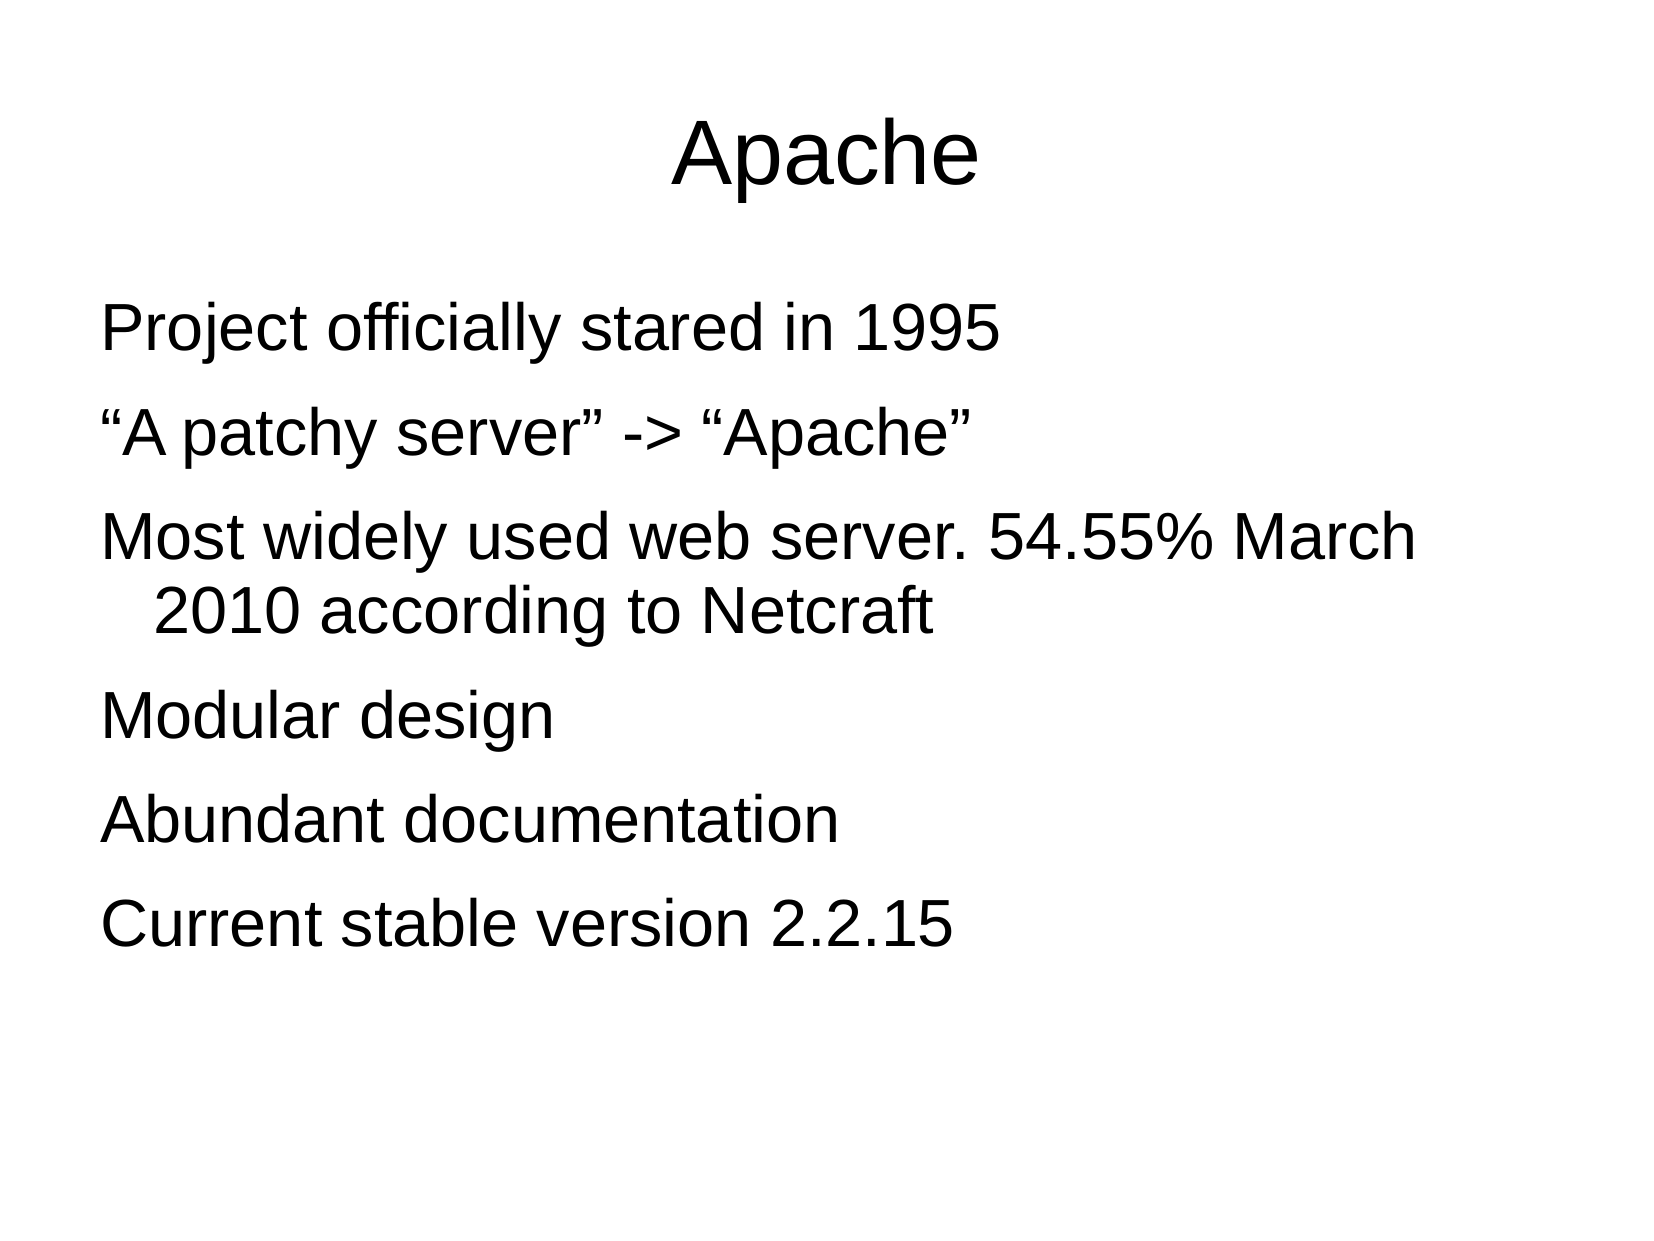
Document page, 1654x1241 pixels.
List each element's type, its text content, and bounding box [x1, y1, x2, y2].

title Apache [82, 56, 1571, 250]
list Project officially stared in 1995 “A patchy server” -> “Apache” Most widely used web server. 54.55% March 2010 according to Netcraft Modular design Abundant documentation Current stable version 2.2.15 [82, 290, 1571, 1094]
